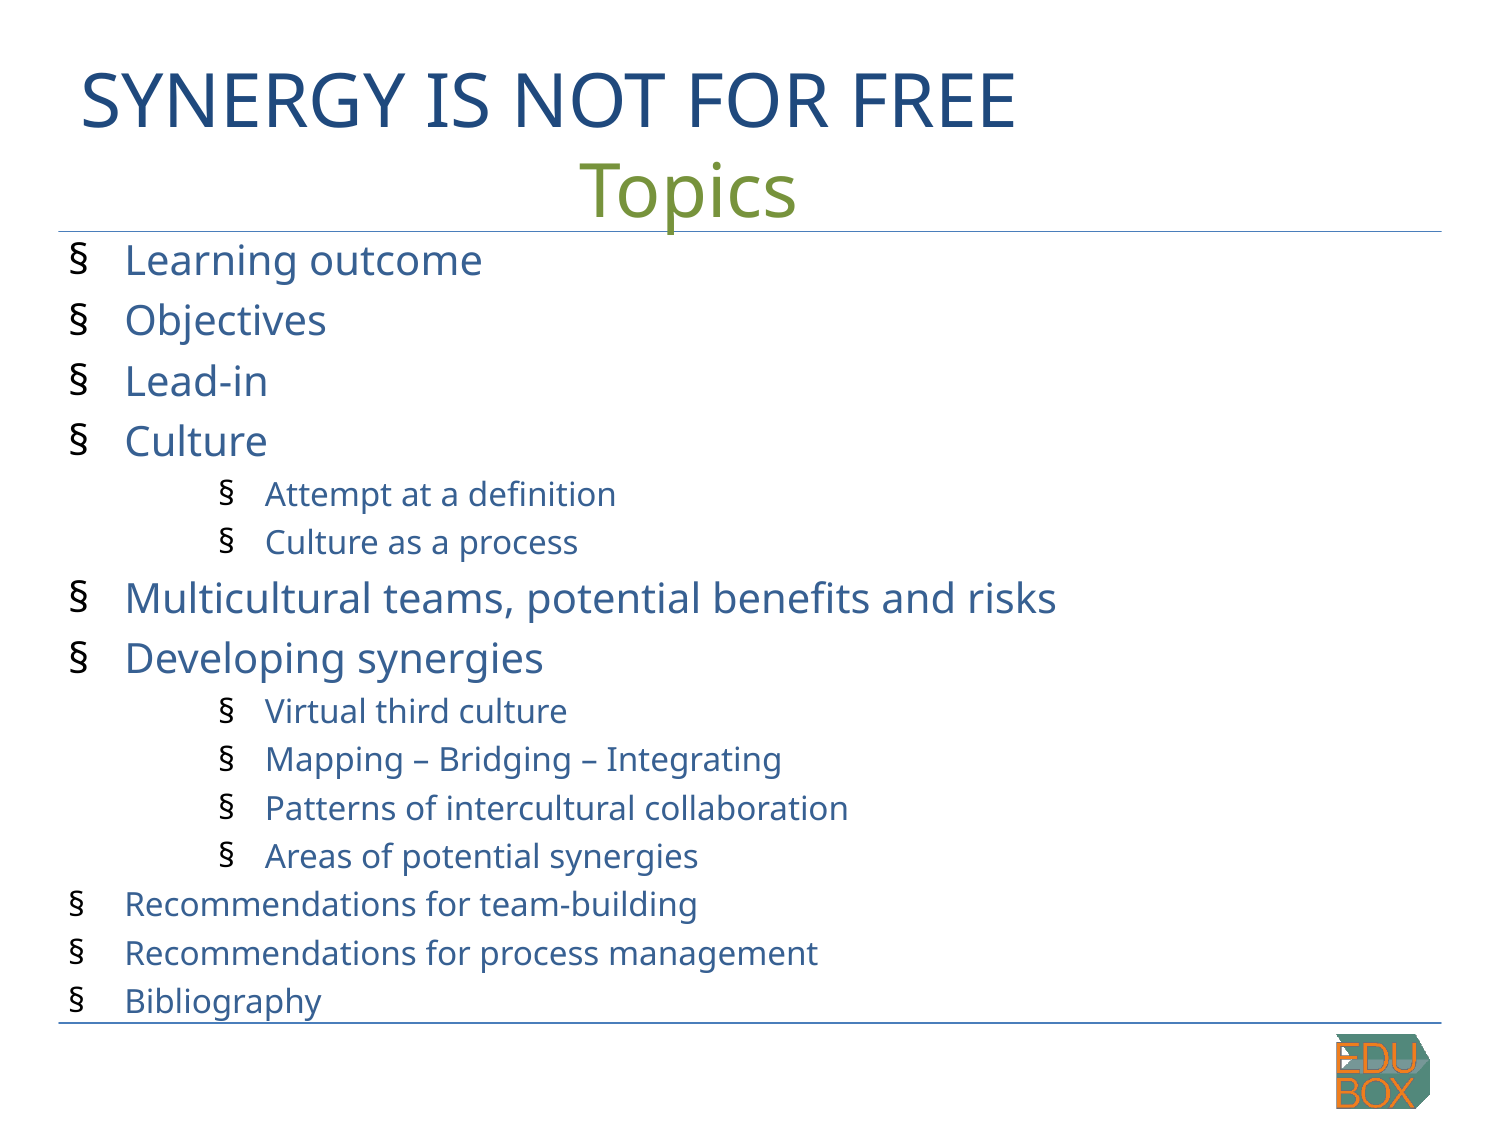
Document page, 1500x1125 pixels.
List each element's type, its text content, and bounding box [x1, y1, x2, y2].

list Learning outcome Objectives Lead-in Culture Attempt at a definition Culture as a process Multicultural teams, potential benefits and risks Developing synergies Virtual third culture Mapping – Bridging – Integrating Patterns of intercultural collaboration Areas of potential synergies Recommendations for team-building Recommendations for process management Bibliography [53, 225, 1404, 981]
title SYNERGY IS NOT FOR FREE [64, 42, 1500, 153]
picture [1328, 1028, 1437, 1114]
list Topics [64, 127, 1040, 247]
